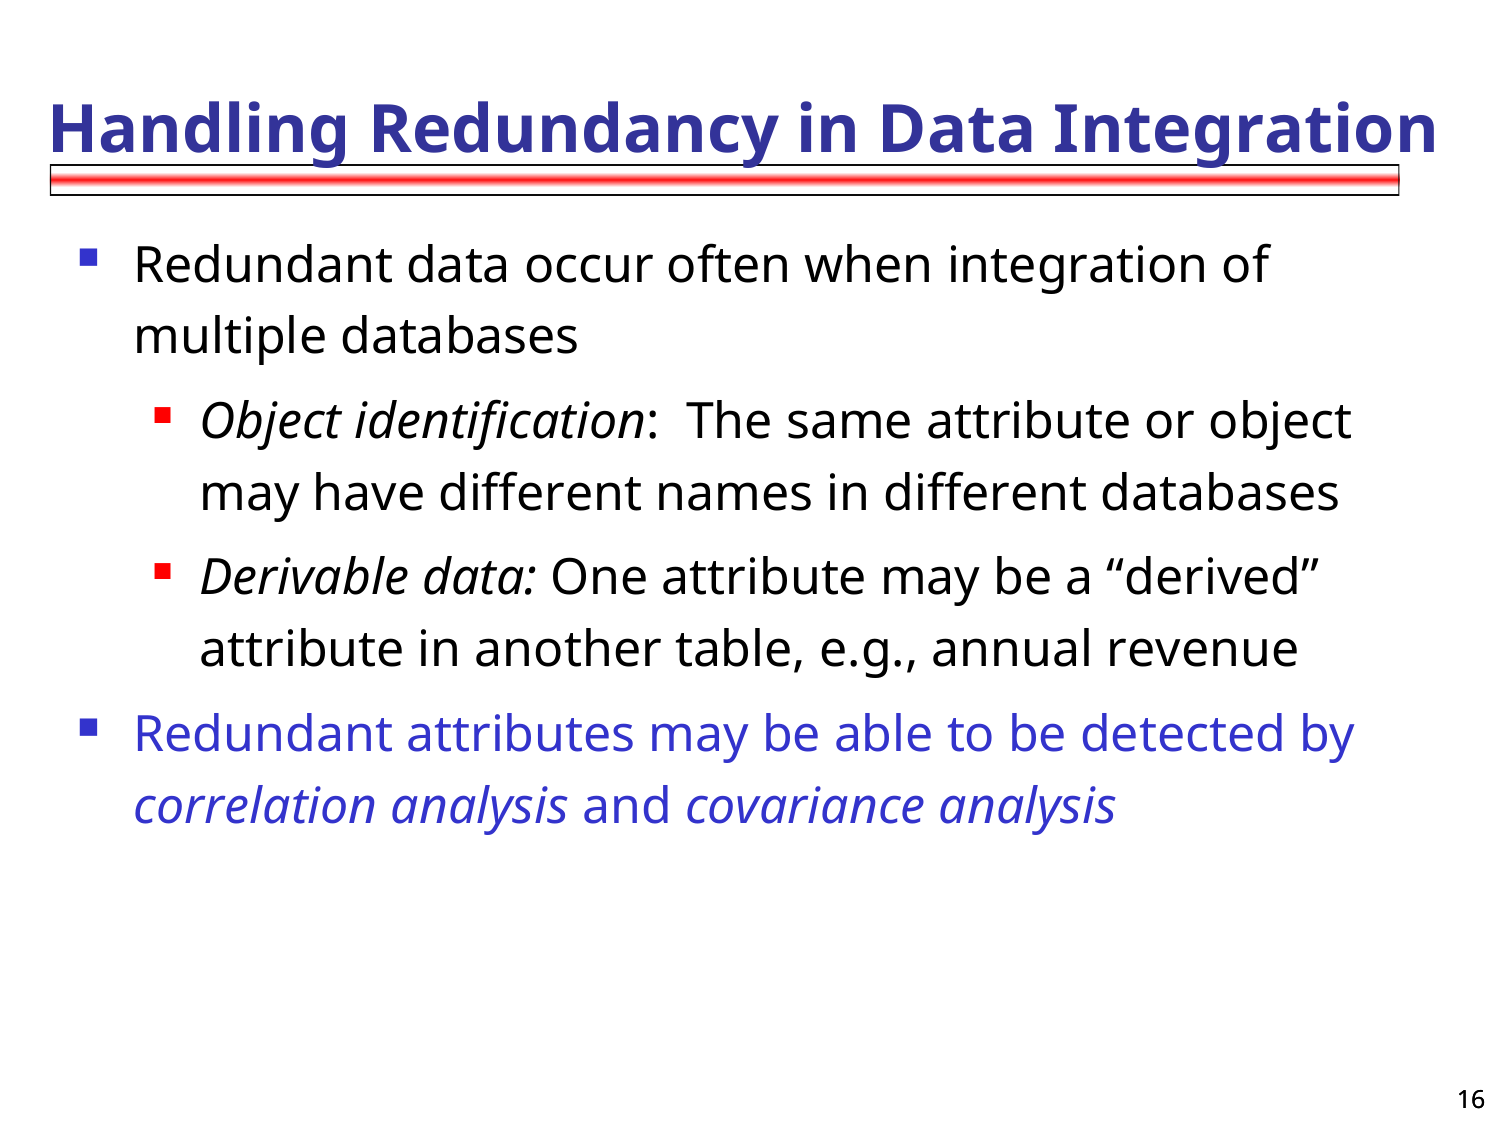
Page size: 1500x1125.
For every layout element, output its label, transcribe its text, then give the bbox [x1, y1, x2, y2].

list Redundant data occur often when integration of multiple databases Object identification: The same attribute or object may have different names in different databases Derivable data: One attribute may be a “derived” attribute in another table, e.g., annual revenue Redundant attributes may be able to be detected by correlation analysis and covariance analysis [62, 212, 1426, 1063]
title Handling Redundancy in Data Integration [0, 0, 1488, 174]
text_box <number> [1187, 1062, 1500, 1125]
